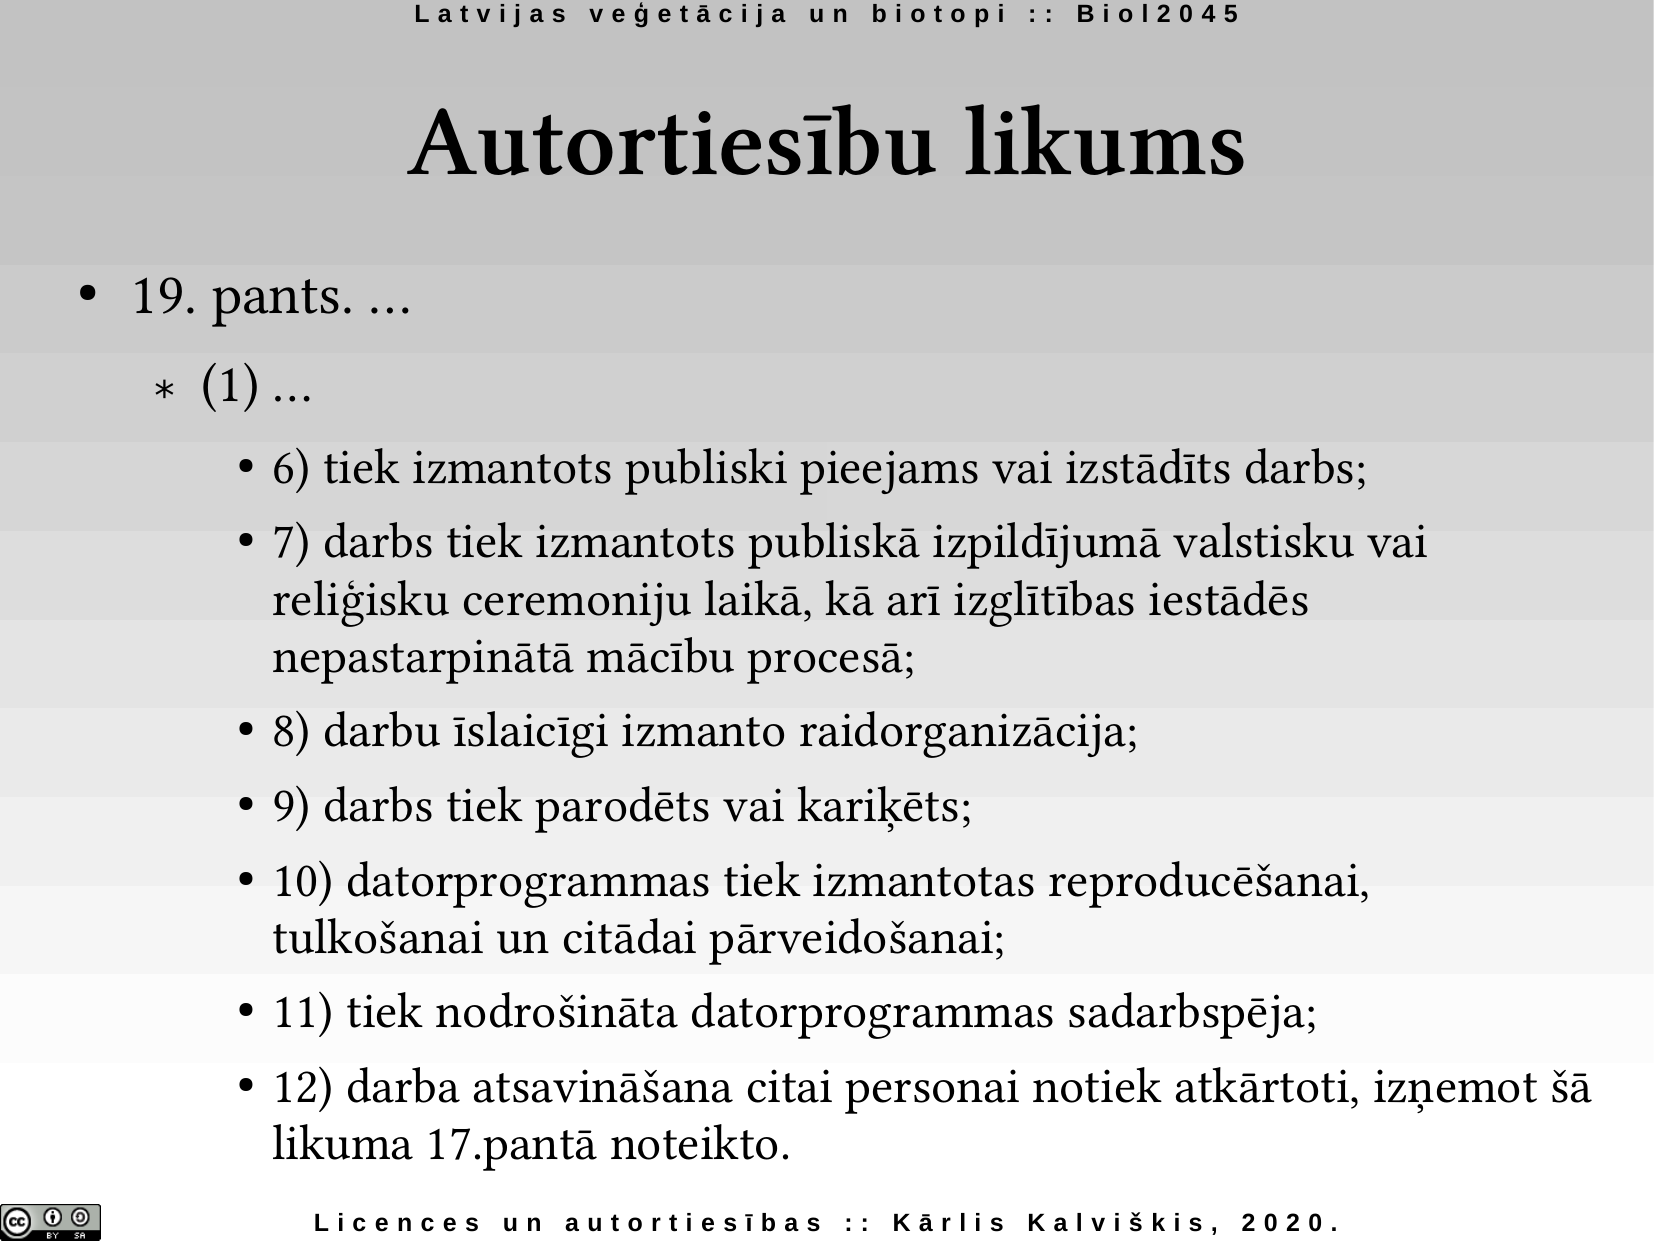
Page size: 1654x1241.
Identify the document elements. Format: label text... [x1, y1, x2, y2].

title Autortiesību likums [59, 37, 1596, 246]
list 19. pants. ... (1) ... 6) tiek izmantots publiski pieejams vai izstādīts darbs; 7) darbs tiek izmantots publiskā izpildījumā valstisku vai reliģisku ceremoniju laikā, kā arī izglītības iestādēs nepastarpinātā mācību procesā; 8) darbu īslaicīgi izmanto raidorganizācija; 9) darbs tiek parodēts vai kariķēts; 10) datorprogrammas tiek izmantotas reproducēšanai, tulkošanai un citādai pārveidošanai; 11) tiek nodrošināta datorprogrammas sadarbspēja; 12) darba atsavināšana citai personai notiek atkārtoti, izņemot šā likuma 17.pantā noteikto. [59, 261, 1596, 1172]
picture [0, 0, 1654, 1241]
